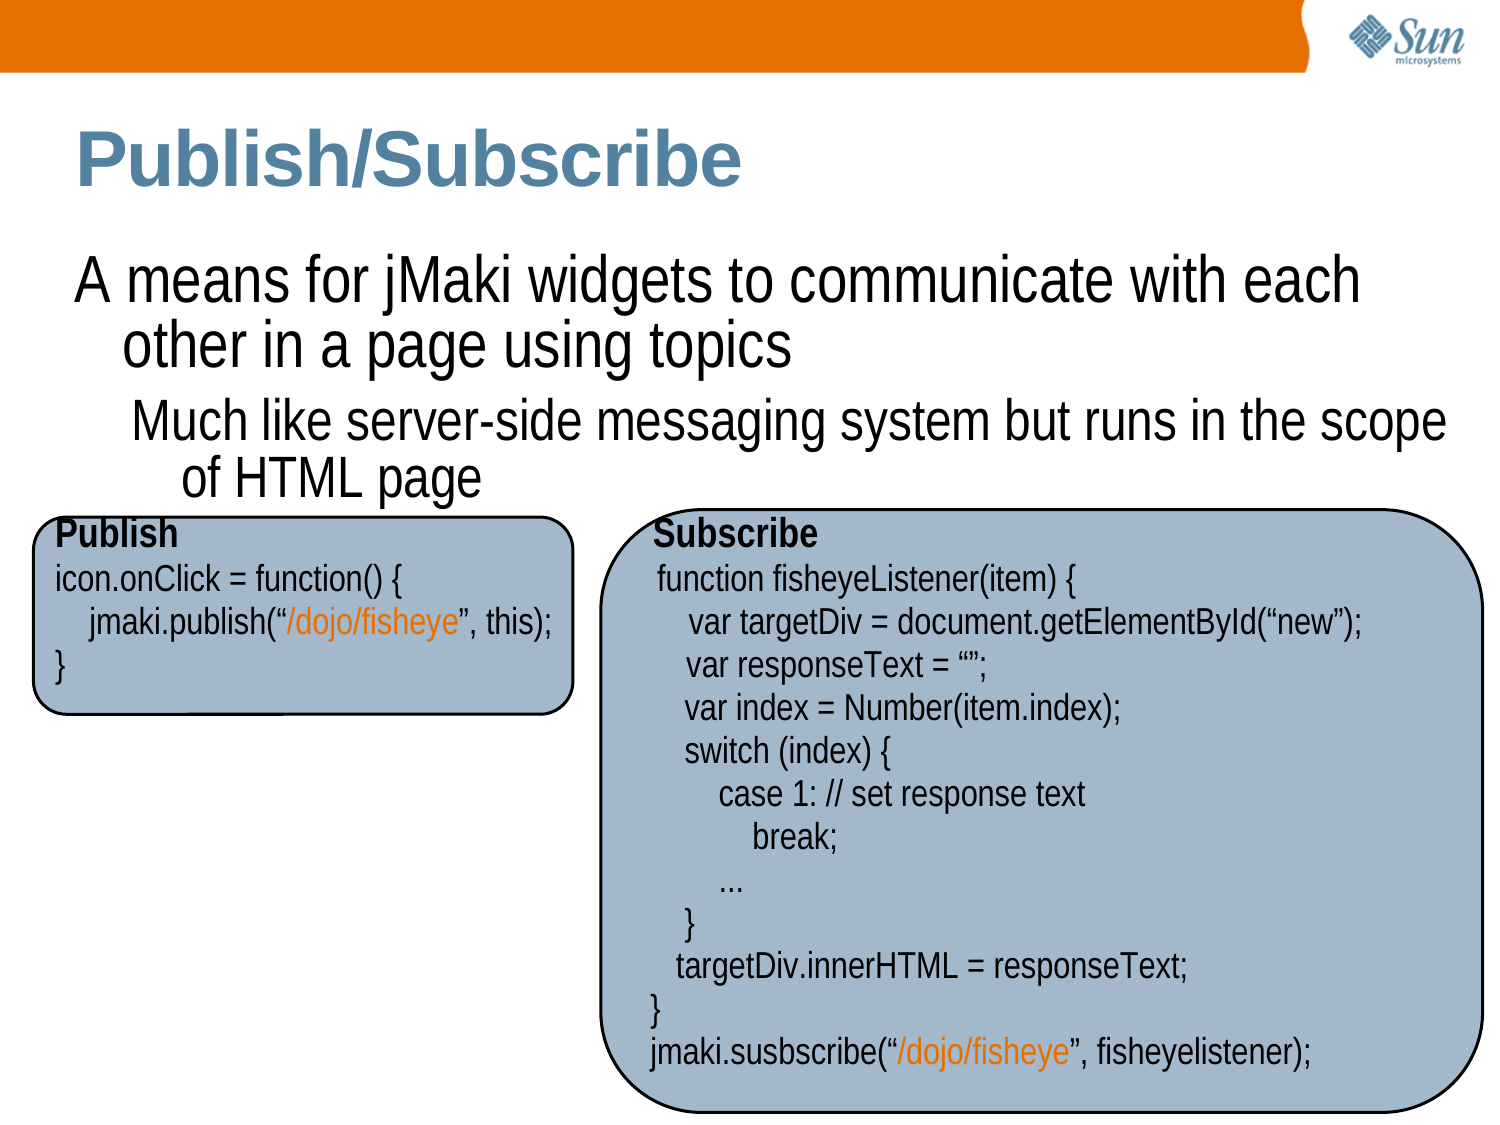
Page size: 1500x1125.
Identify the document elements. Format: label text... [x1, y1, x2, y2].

list A means for jMaki widgets to communicate with each other in a page using topics Much like server-side messaging system but runs in the scope of HTML page Publish Subscribe icon.onClick = function() { function fisheyeListener(item) { jmaki.publish(“/dojo/fisheye”, this); var targetDiv = document.getElementById(“new”); } var responseText = “”; var index = Number(item.index); switch (index) { case 1: // set response text break; ... } targetDiv.innerHTML = responseText; } jmaki.susbscribe(“/dojo/fisheye”, fisheyelistener); [55, 249, 1491, 1125]
text_box [33, 519, 55, 713]
title Publish/Subscribe [75, 122, 1438, 228]
picture [0, 0, 1500, 75]
